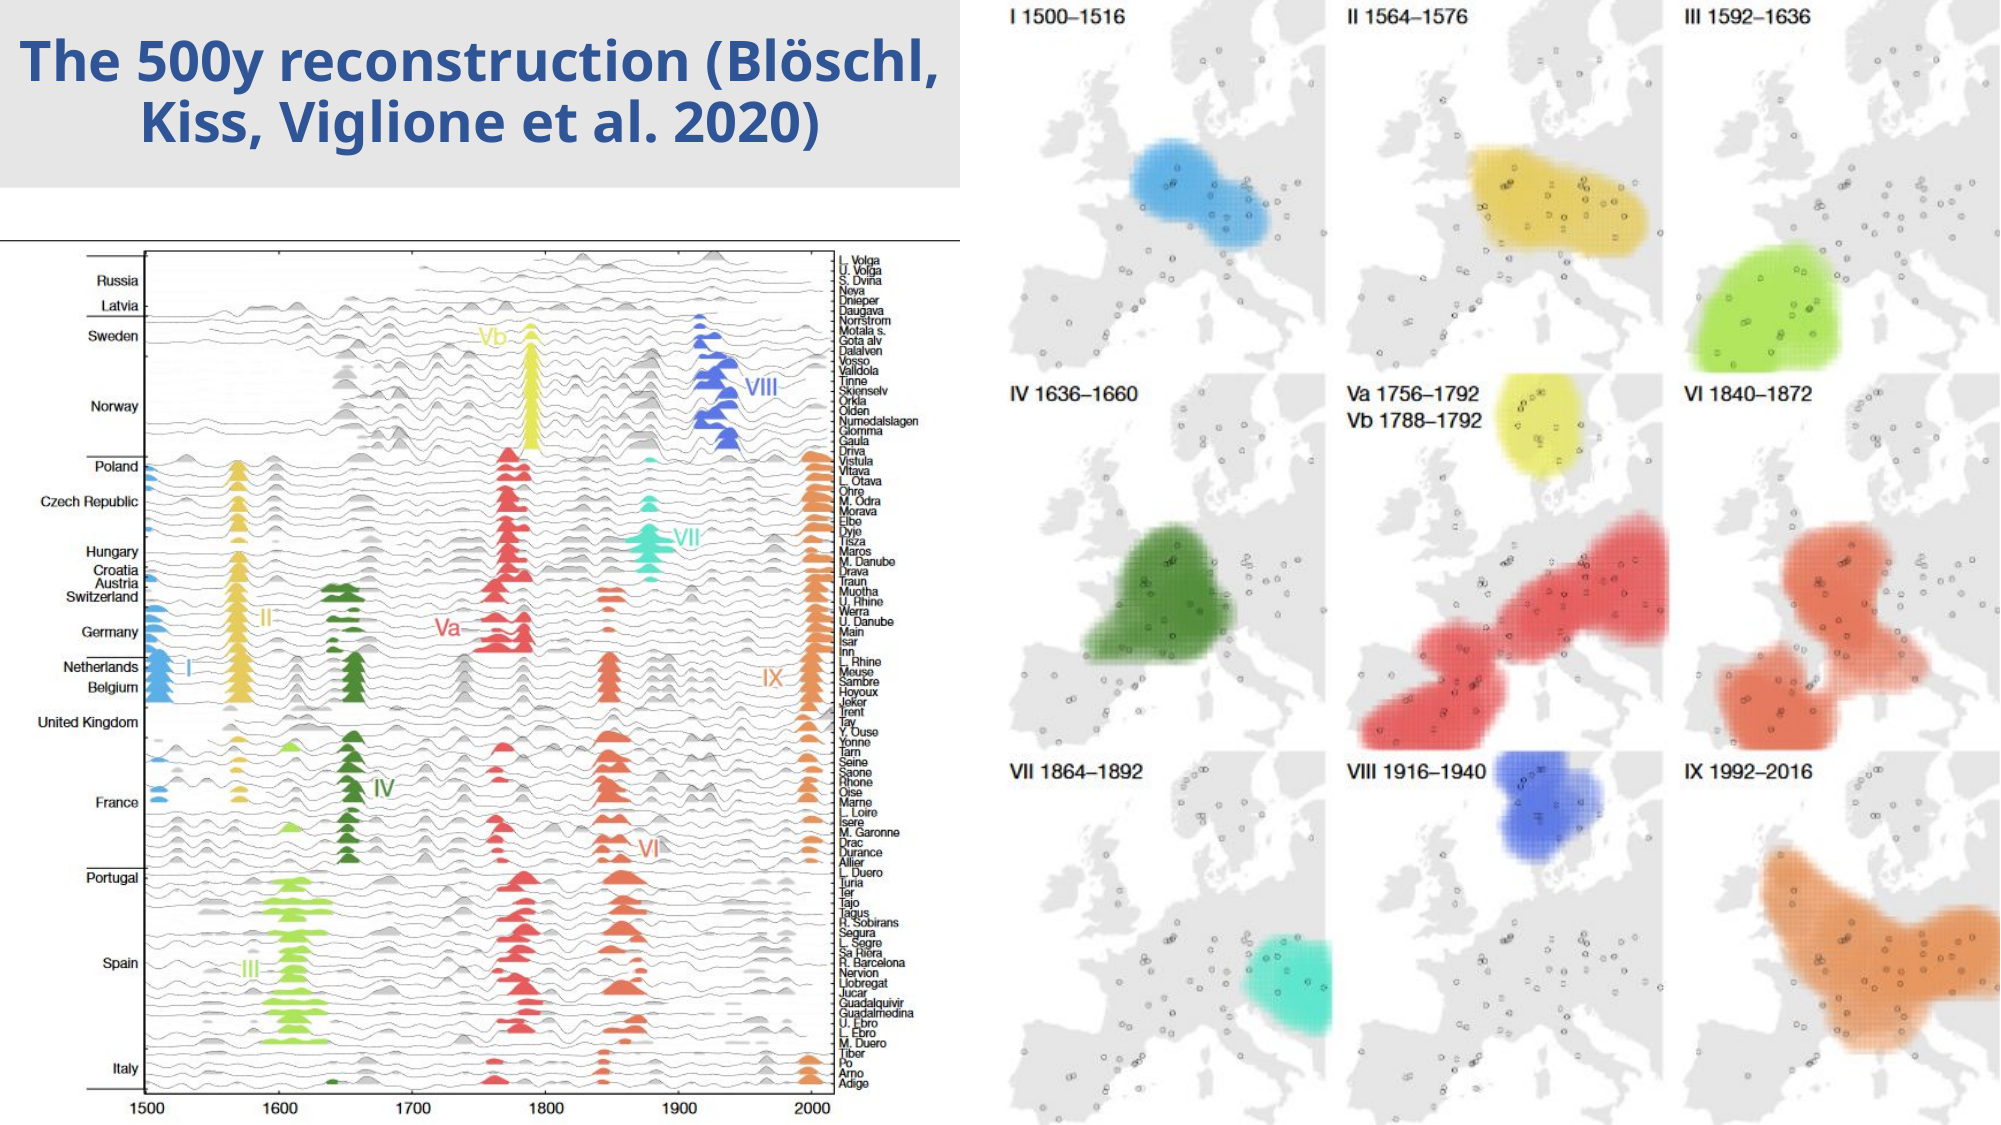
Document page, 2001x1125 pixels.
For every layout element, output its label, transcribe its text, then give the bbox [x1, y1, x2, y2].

title The 500y reconstruction (Blöschl, Kiss, Viglione et al. 2020) [0, 0, 960, 188]
picture [0, 0, 2000, 1125]
